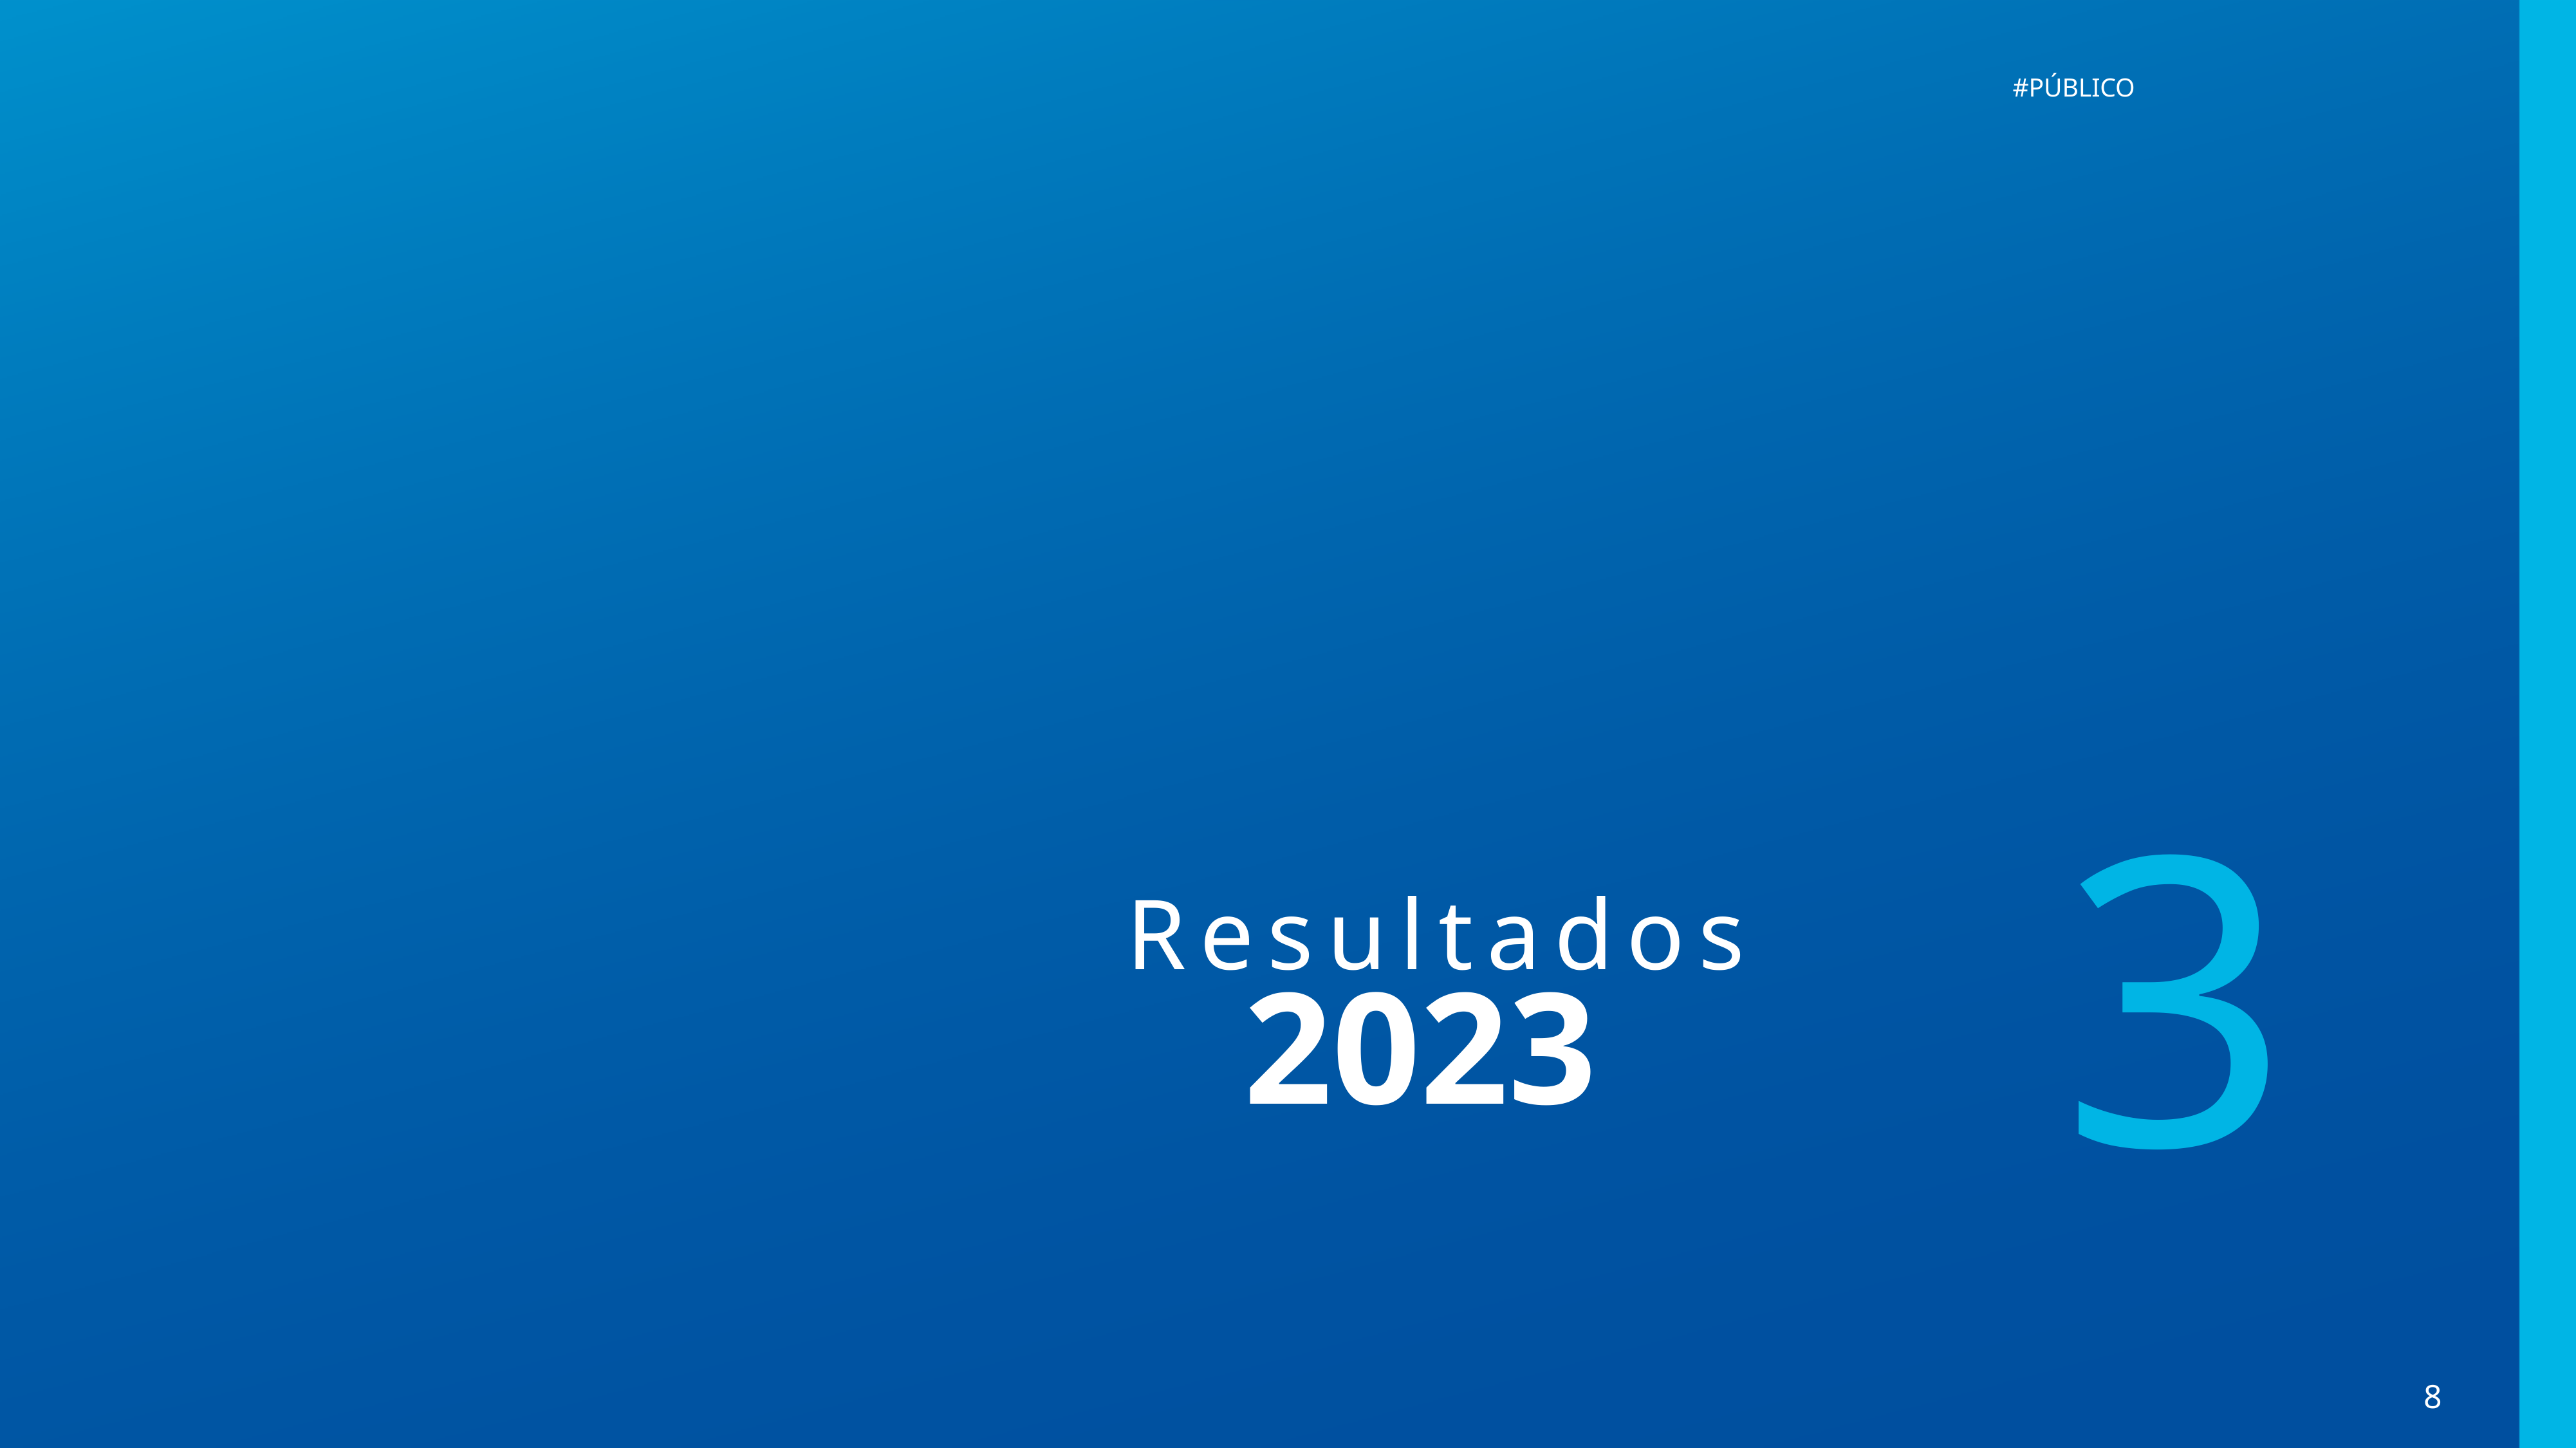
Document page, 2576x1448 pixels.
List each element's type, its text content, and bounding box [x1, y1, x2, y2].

text_box Resultados [1117, 868, 2036, 996]
text_box #PÚBLICO [2003, 73, 2463, 113]
text_box 3 [2051, 572, 2313, 1232]
text_box 2023 [1234, 996, 2014, 1142]
text_box 8 [2414, 1360, 2503, 1438]
